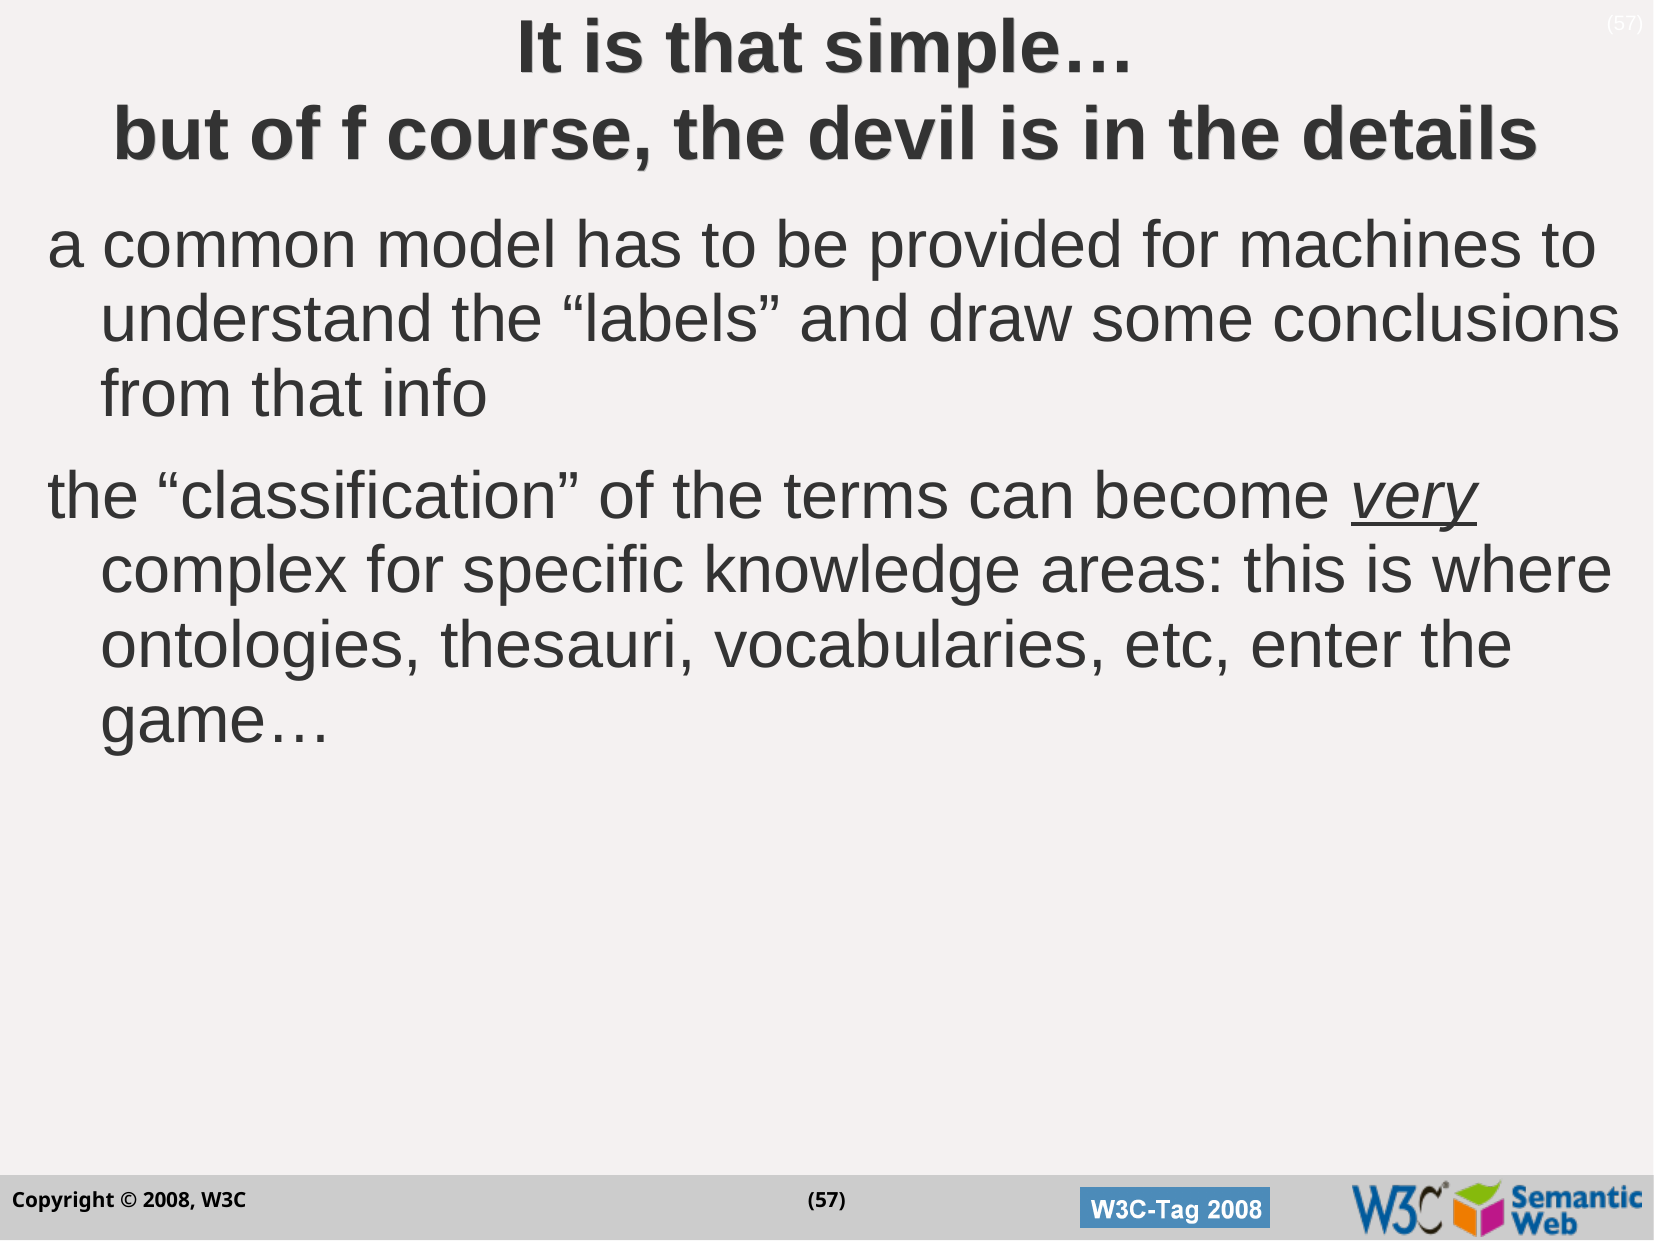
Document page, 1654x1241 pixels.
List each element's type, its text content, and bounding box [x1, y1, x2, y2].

picture [1080, 1187, 1270, 1228]
picture [1352, 1178, 1642, 1237]
title It is that simple… but of f course, the devil is in the details [0, 0, 1654, 178]
list a common model has to be provided for machines to understand the “labels” and draw some conclusions from that info the “classification” of the terms can become very complex for specific knowledge areas: this is where ontologies, thesauri, vocabularies, etc, enter the game… [29, 206, 1624, 1134]
